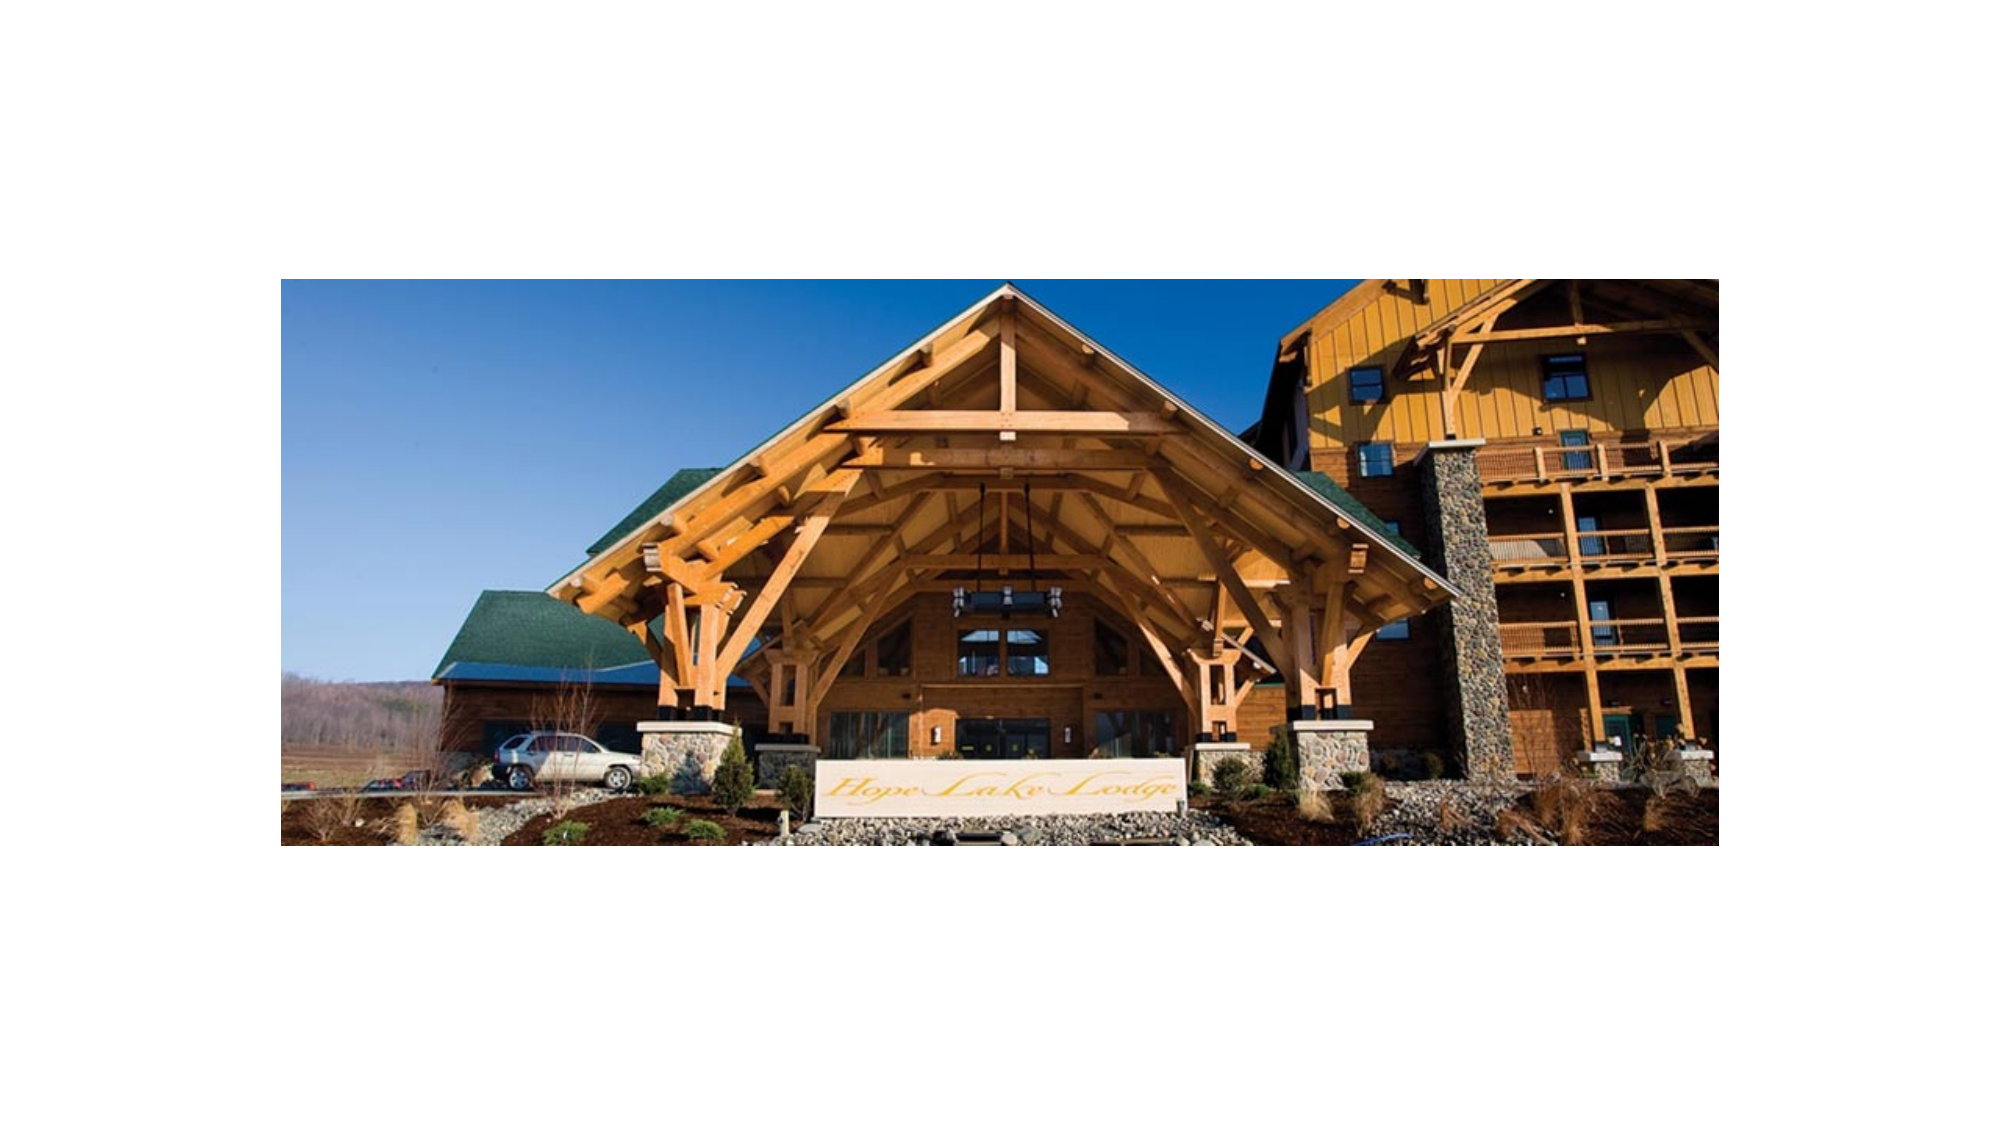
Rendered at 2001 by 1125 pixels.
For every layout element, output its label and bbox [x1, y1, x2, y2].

picture [281, 279, 1719, 846]
